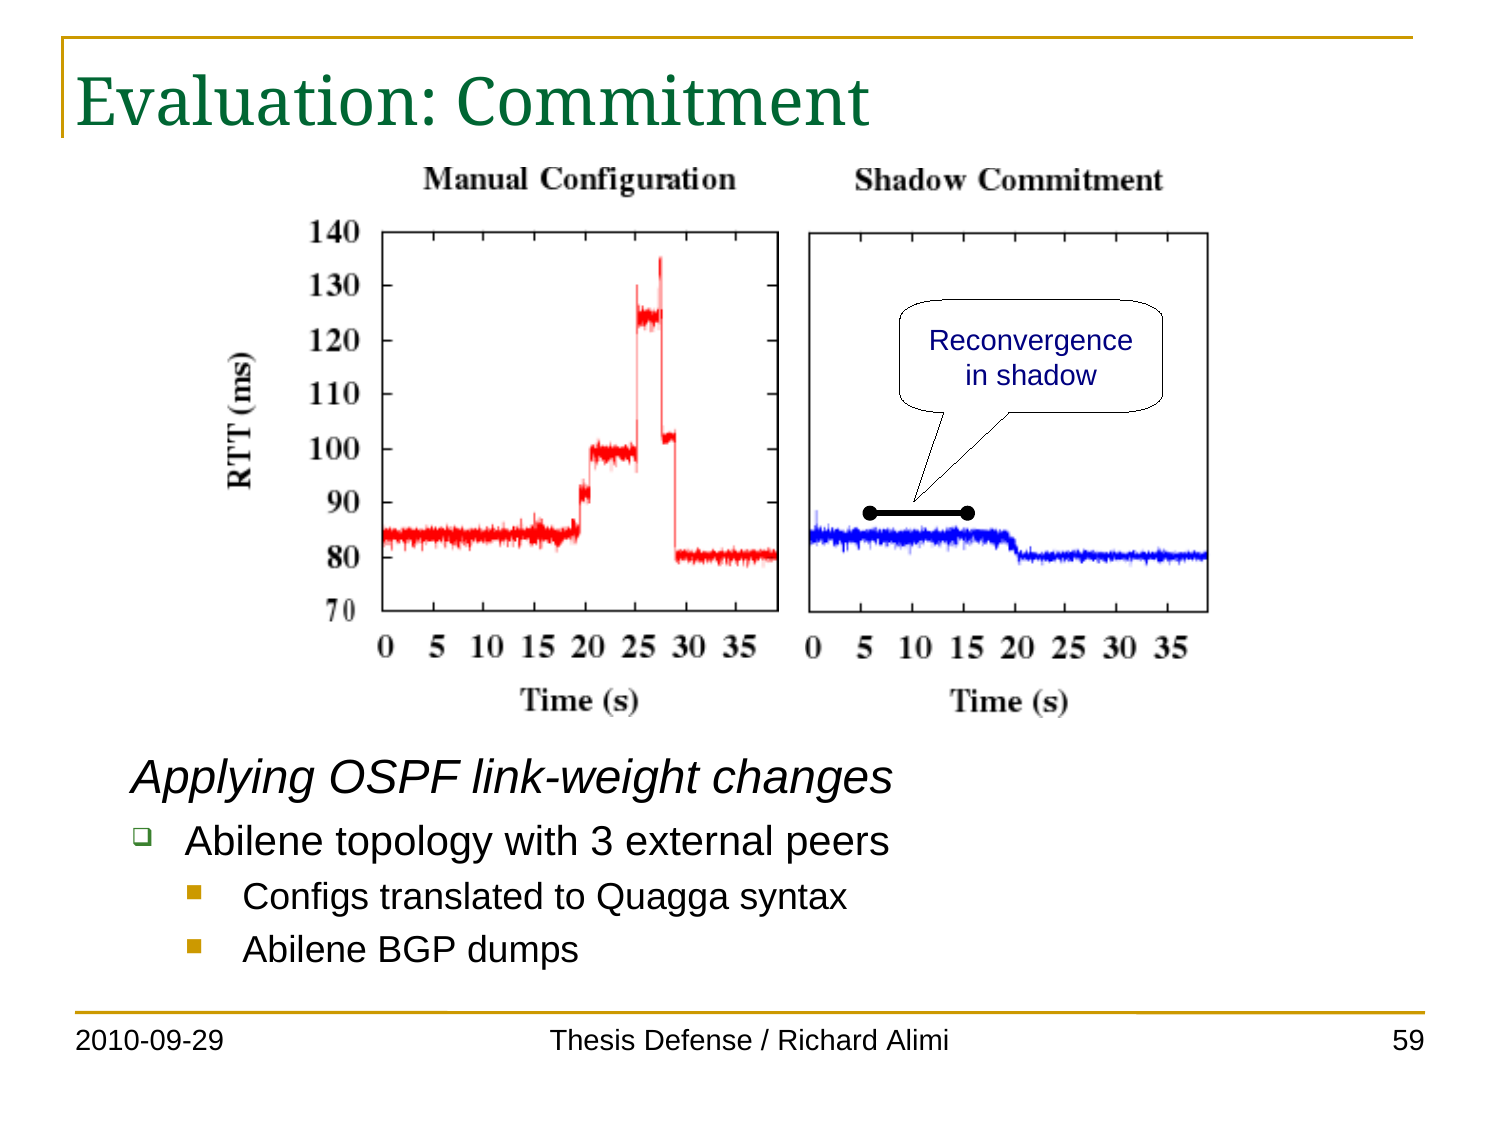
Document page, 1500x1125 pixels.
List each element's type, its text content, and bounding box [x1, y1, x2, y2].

list Applying OSPF link-weight changes Abilene topology with 3 external peers Configs translated to Quagga syntax Abilene BGP dumps [75, 750, 1425, 1026]
text_box Reconvergence in shadow [899, 299, 1163, 502]
picture [226, 167, 779, 717]
title Evaluation: Commitment [75, 0, 1425, 199]
picture [805, 168, 1211, 718]
